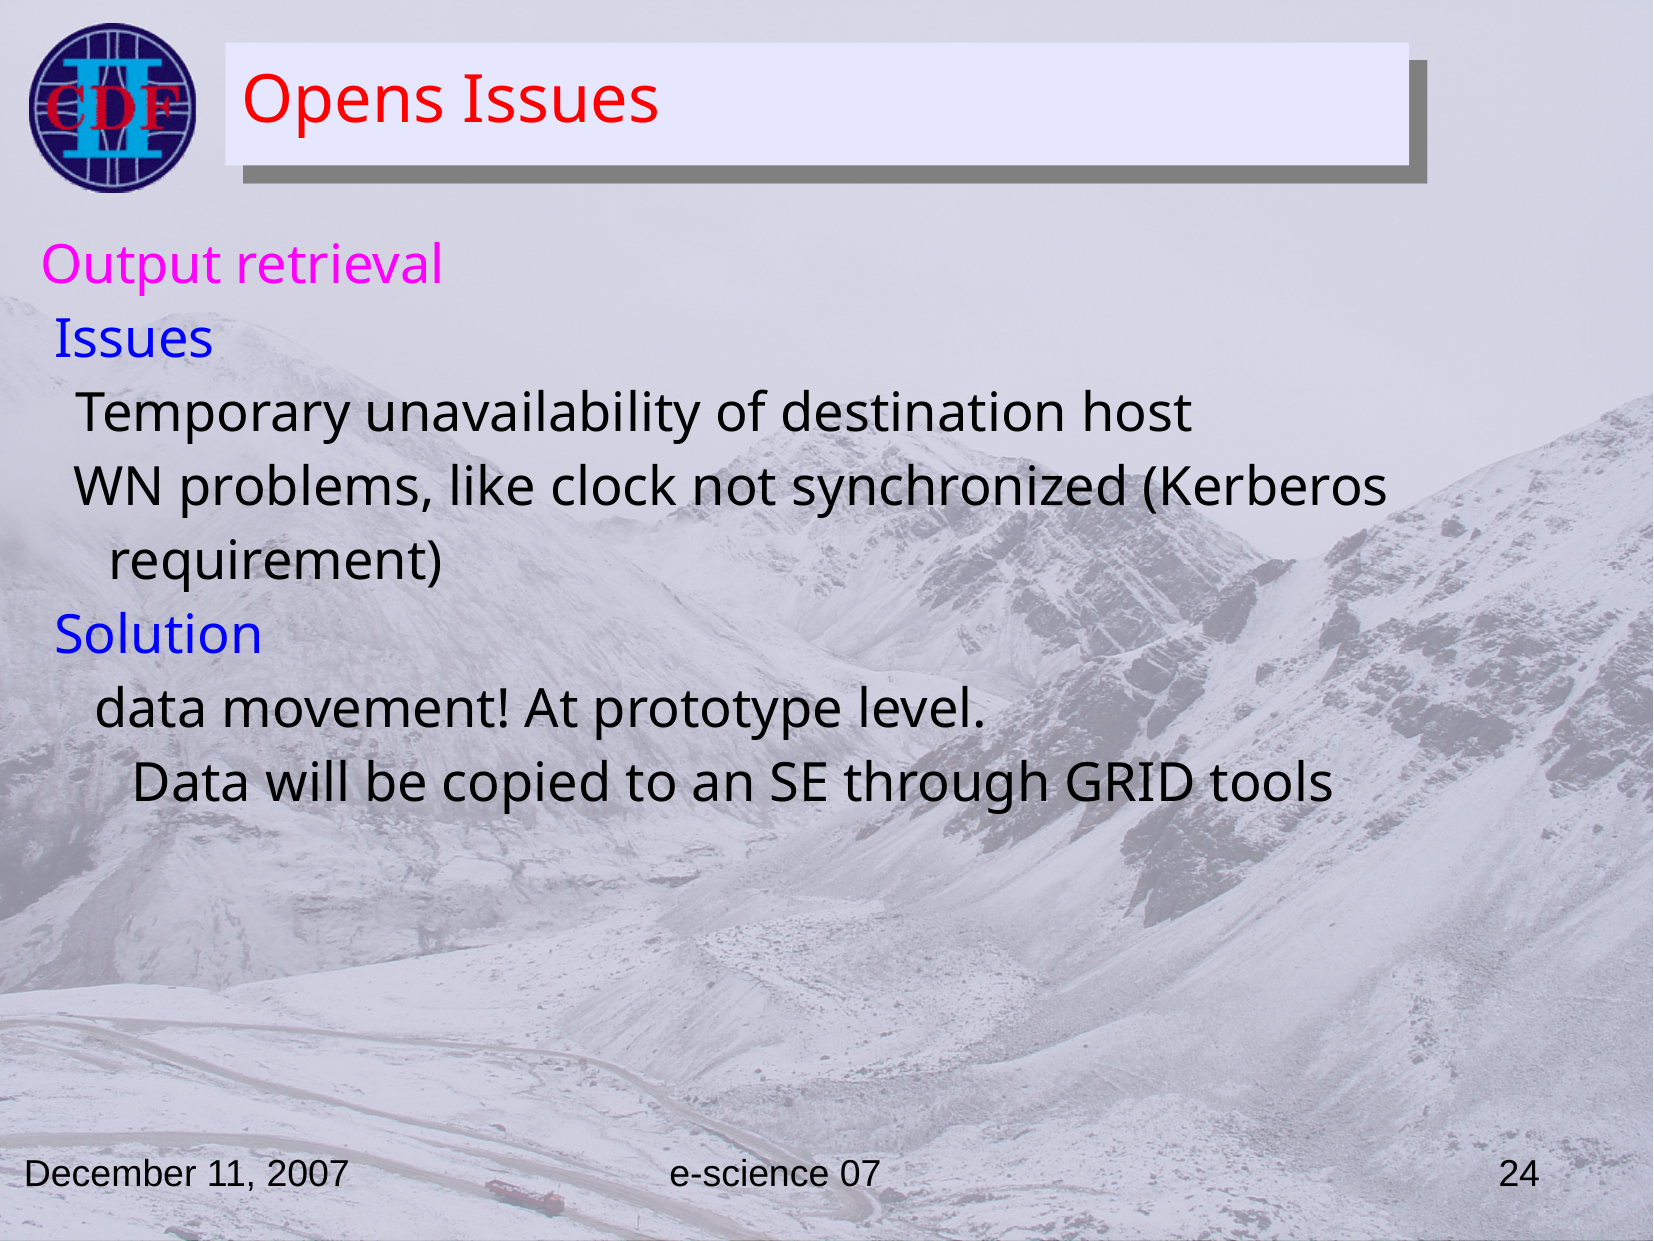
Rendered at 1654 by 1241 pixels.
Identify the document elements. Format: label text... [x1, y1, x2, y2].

text_box [0, 0, 1653, 1241]
text_box Output retrieval Issues Temporary unavailability of destination host WN problems, like clock not synchronized (Kerberos requirement) Solution data movement! At prototype level. Data will be copied to an SE through GRID tools [25, 217, 1653, 913]
picture [29, 23, 198, 193]
text_box December 11, 2007 [11, 1144, 362, 1229]
text_box <number> [1483, 1145, 1653, 1229]
text_box e-science 07 [655, 1144, 896, 1229]
text_box Opens Issues [225, 42, 1410, 166]
